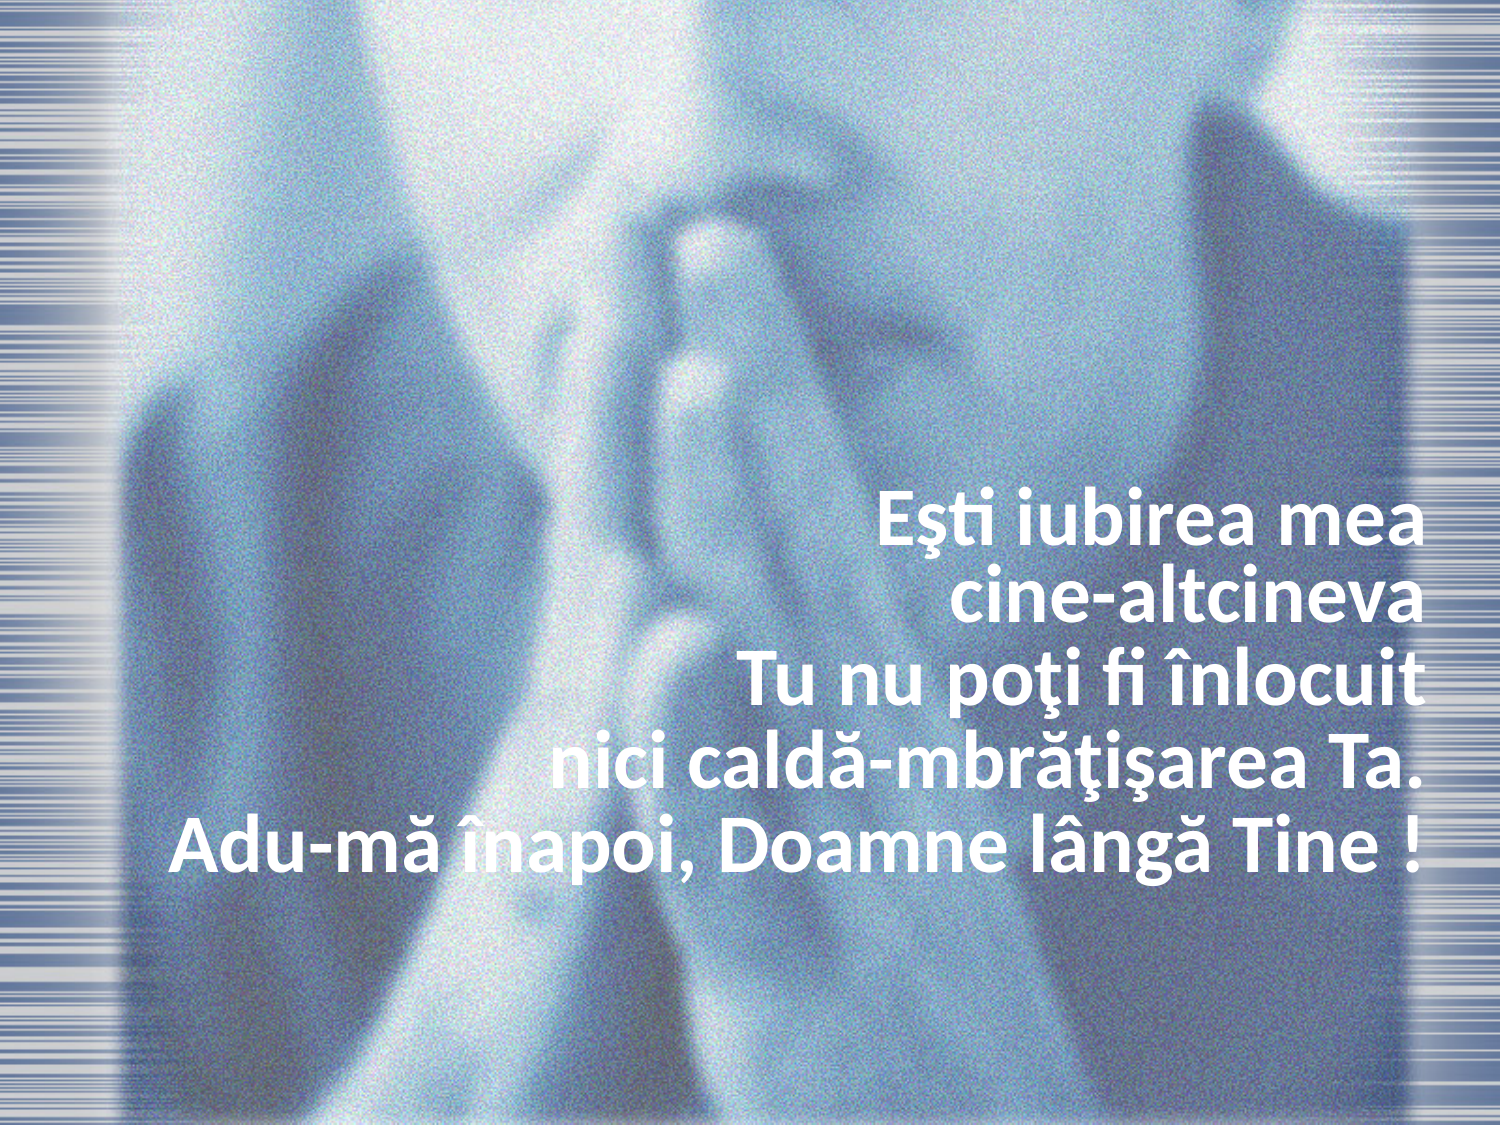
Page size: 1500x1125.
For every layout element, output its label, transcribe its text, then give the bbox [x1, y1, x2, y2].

picture [0, 0, 1500, 1125]
text_box Eşti iubirea mea cine-altcineva Tu nu poţi fi înlocuit nici caldă-mbrăţişarea Ta. Adu-mă înapoi, Doamne lângă Tine ! [50, 477, 1443, 1000]
